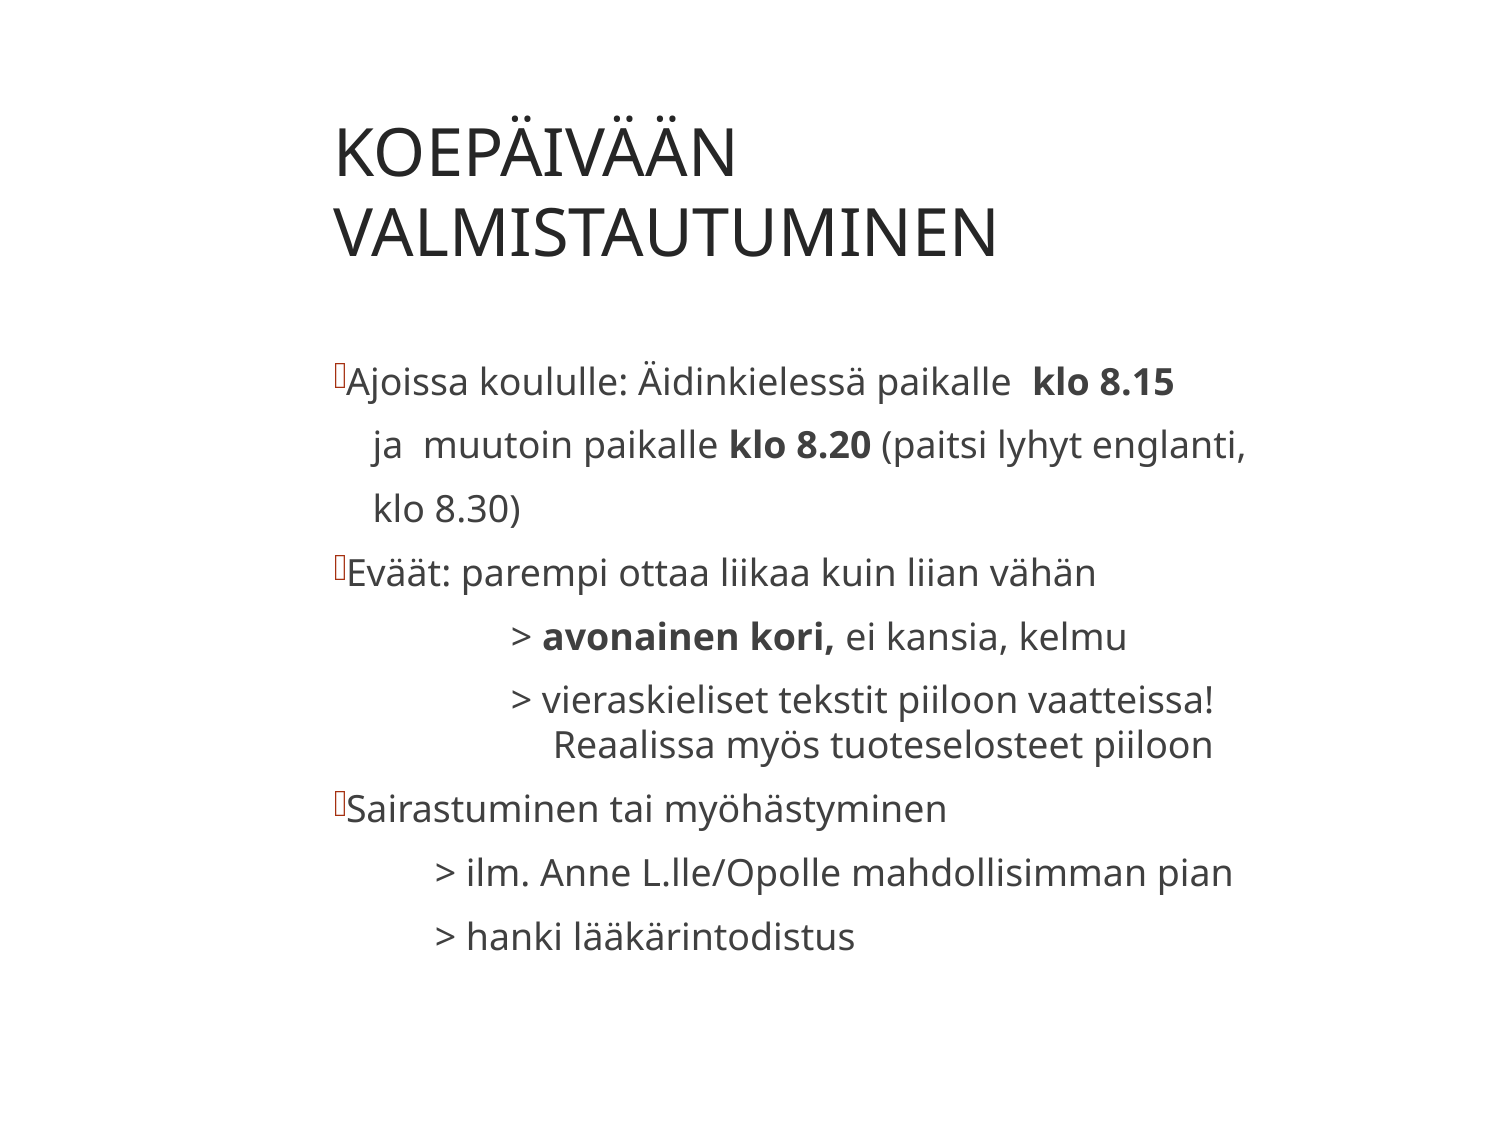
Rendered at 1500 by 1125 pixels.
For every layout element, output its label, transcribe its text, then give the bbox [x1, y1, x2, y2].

list Ajoissa koululle: Äidinkielessä paikalle klo 8.15 ja muutoin paikalle klo 8.20 (paitsi lyhyt englanti, klo 8.30) Eväät: parempi ottaa liikaa kuin liian vähän > avonainen kori, ei kansia, kelmu > vieraskieliset tekstit piiloon vaatteissa! Reaalissa myös tuoteselosteet piiloon Sairastuminen tai myöhästyminen > ilm. Anne L.lle/Opolle mahdollisimman pian > hanki lääkärintodistus [318, 349, 1400, 970]
title KOEPÄIVÄÄN VALMISTAUTUMINEN [318, 102, 1400, 313]
